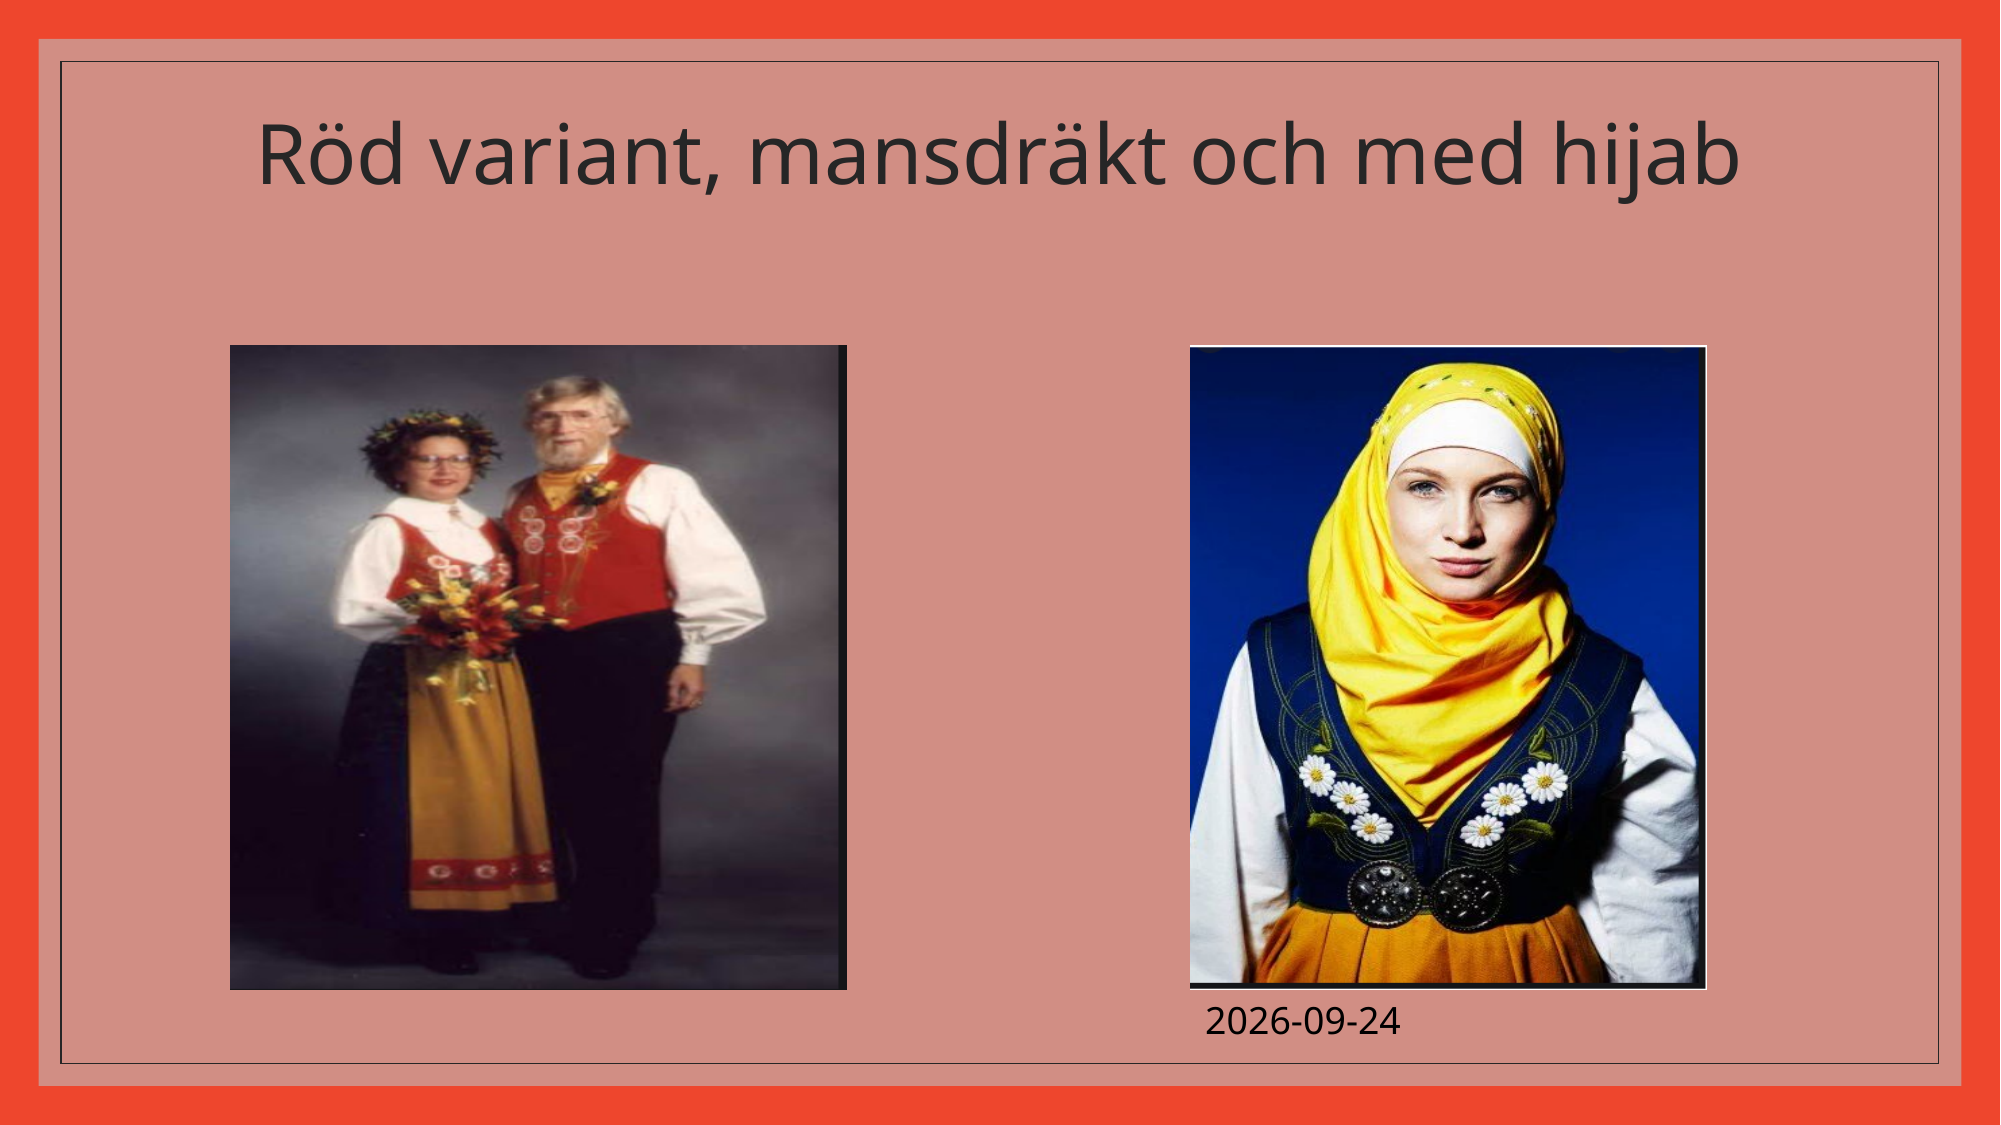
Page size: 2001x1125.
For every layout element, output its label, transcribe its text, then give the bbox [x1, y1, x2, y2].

picture [230, 345, 847, 990]
picture [1190, 345, 1707, 990]
title Röd variant, mansdräkt och med hijab [174, 105, 1825, 331]
slide_number 2020-10-11 [1190, 990, 1665, 1050]
